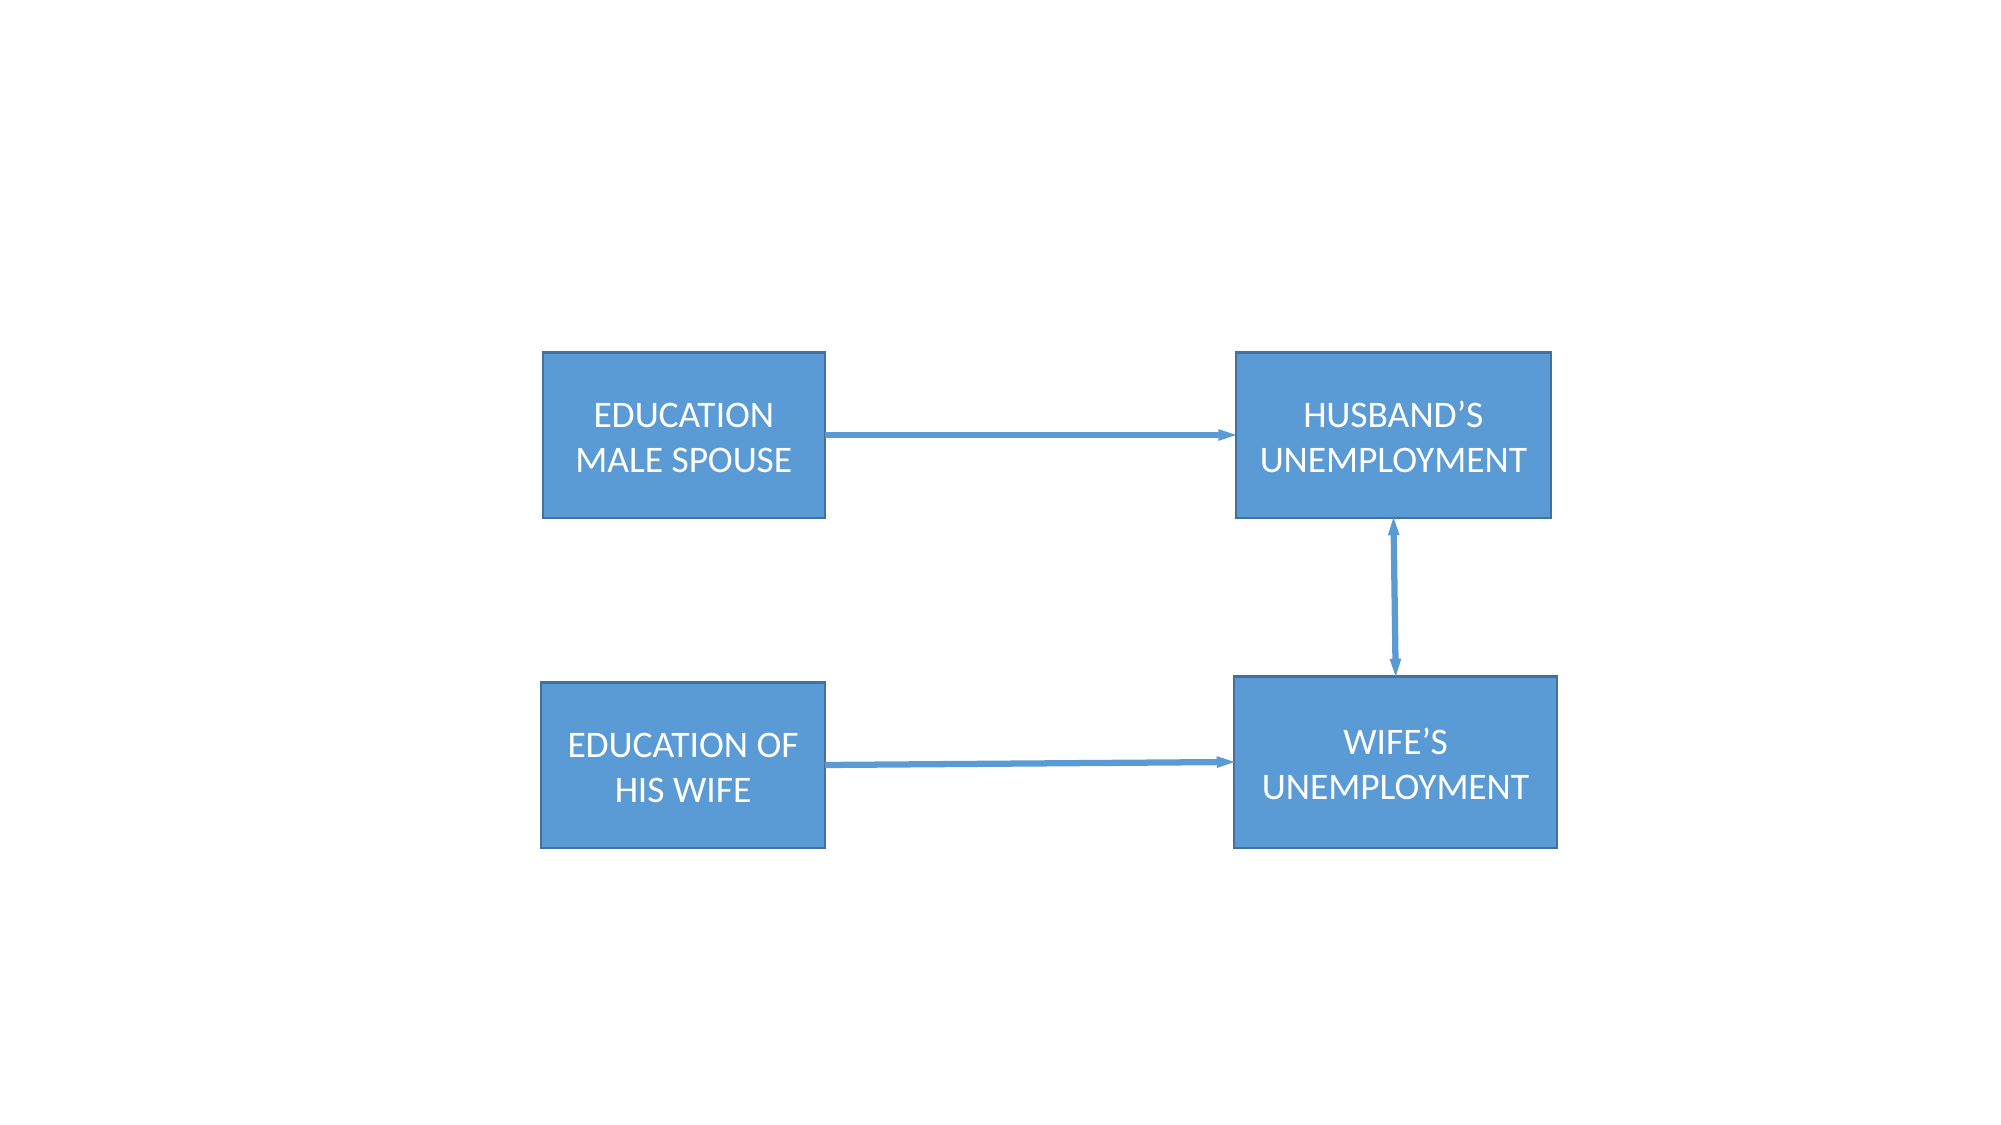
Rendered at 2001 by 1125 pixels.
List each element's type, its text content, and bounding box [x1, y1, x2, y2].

text_box EDUCATION MALE SPOUSE [543, 352, 825, 518]
text_box HUSBAND’S UNEMPLOYMENT [1236, 352, 1551, 518]
text_box EDUCATION OF HIS WIFE [541, 683, 825, 848]
text_box WIFE’S UNEMPLOYMENT [1234, 676, 1557, 848]
